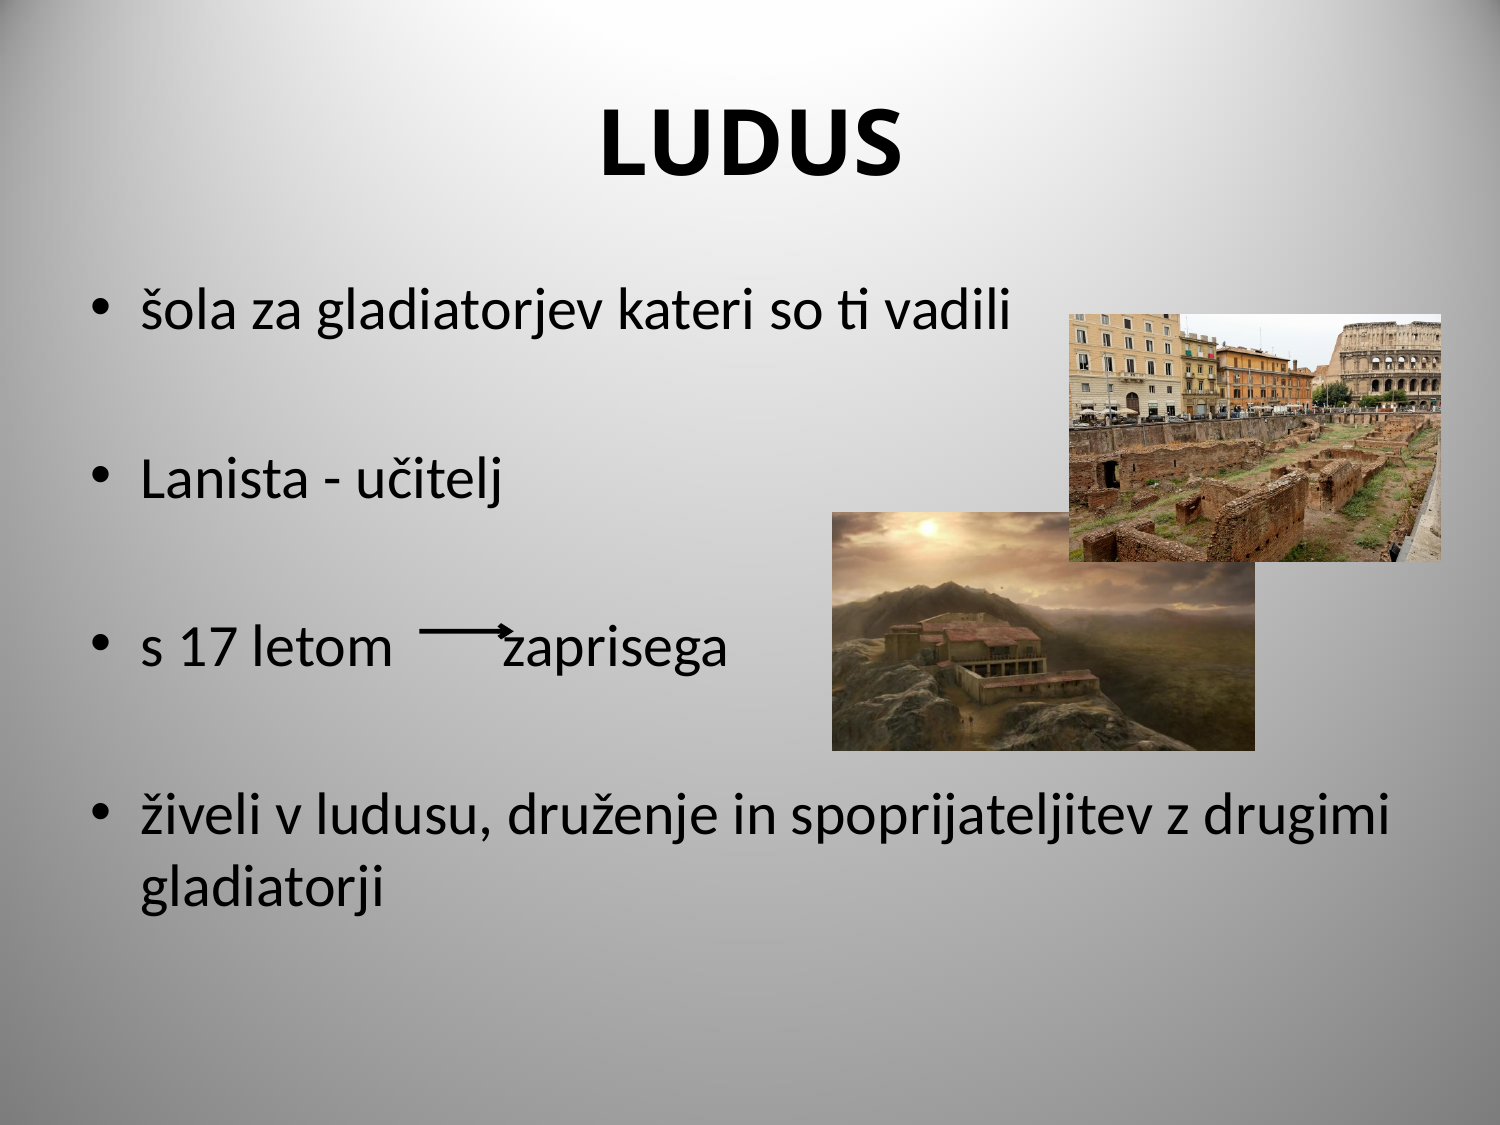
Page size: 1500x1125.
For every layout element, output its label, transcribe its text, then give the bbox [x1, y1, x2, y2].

picture [0, 0, 1500, 1125]
title LUDUS [75, 45, 1425, 233]
list šola za gladiatorjev kateri so ti vadili Lanista - učitelj s 17 letom zaprisega živeli v ludusu, druženje in spoprijateljitev z drugimi gladiatorji [75, 262, 1425, 929]
